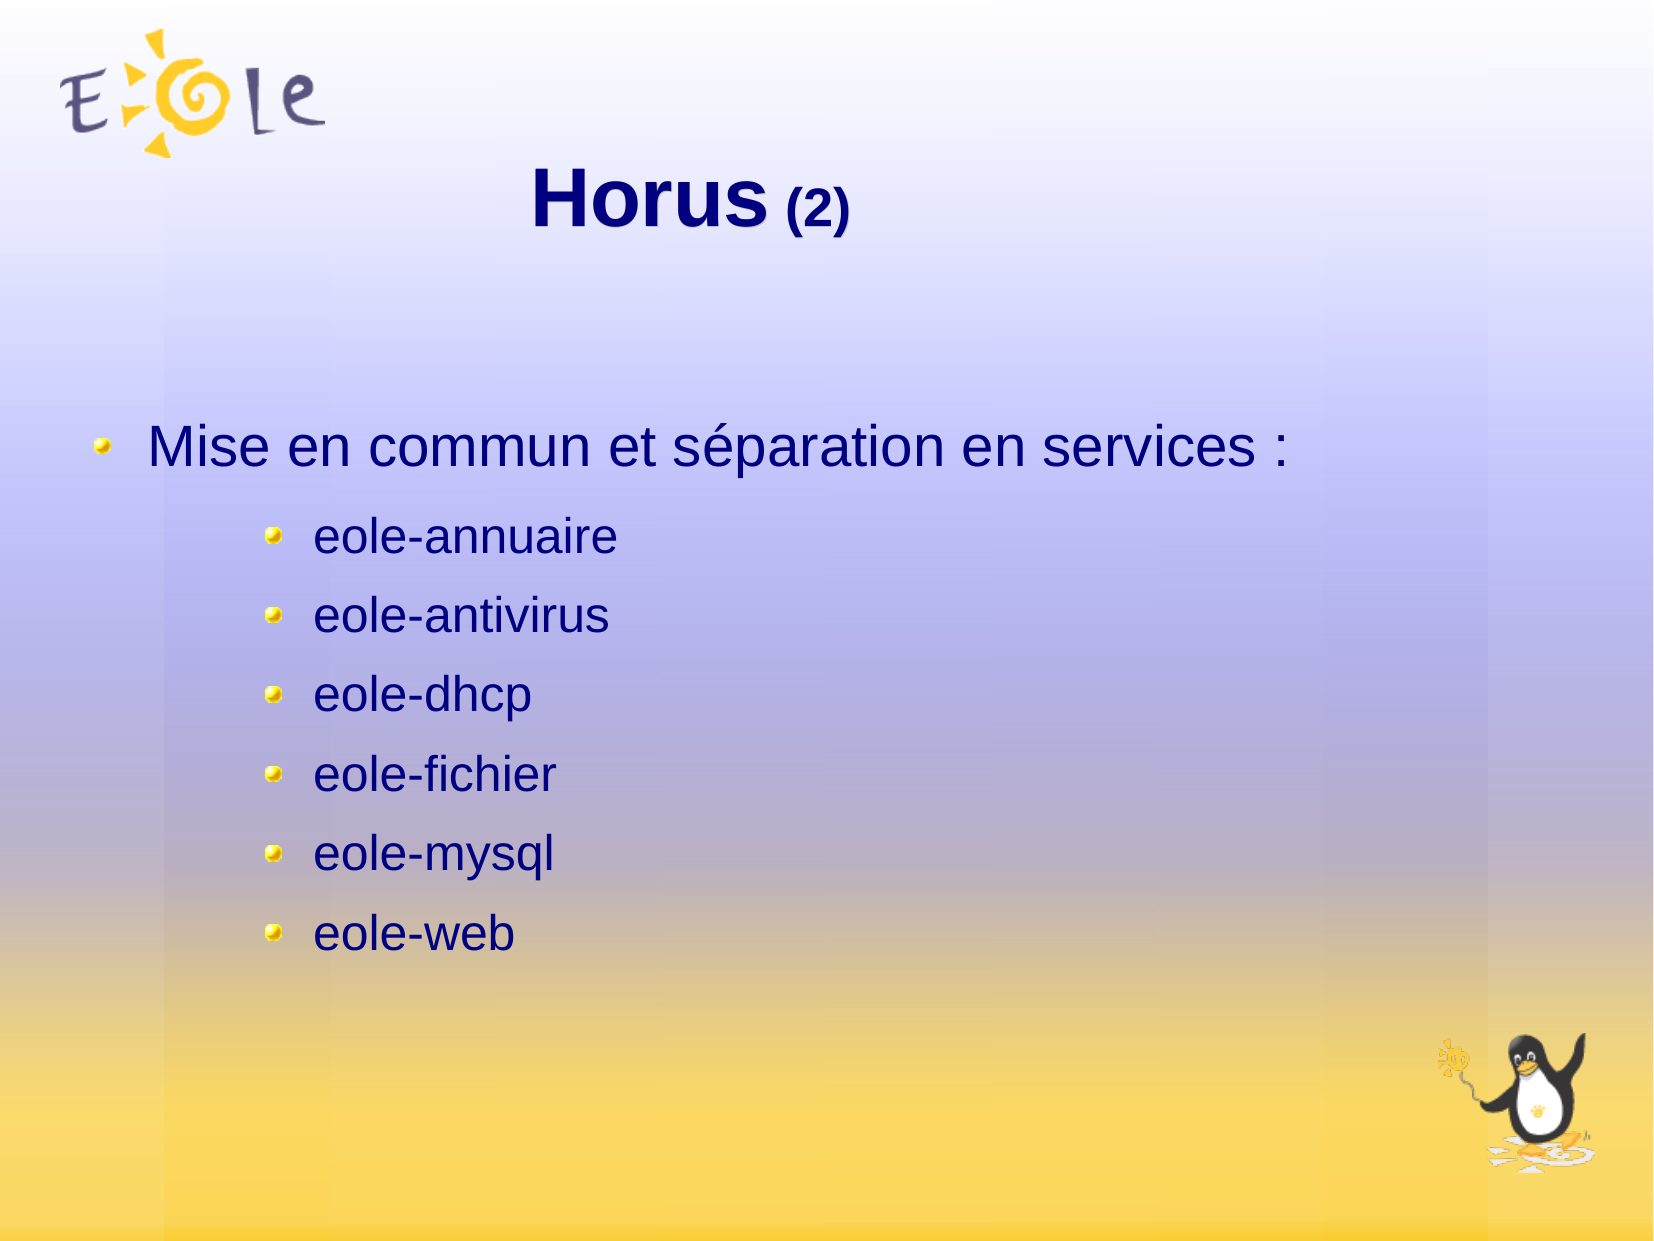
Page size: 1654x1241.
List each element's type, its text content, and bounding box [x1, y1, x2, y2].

picture [0, 0, 1654, 1241]
text_box Horus (2) [515, 143, 882, 266]
list Mise en commun et séparation en services : eole-annuaire eole-antivirus eole-dhcp eole-fichier eole-mysql eole-web [76, 413, 1566, 1232]
